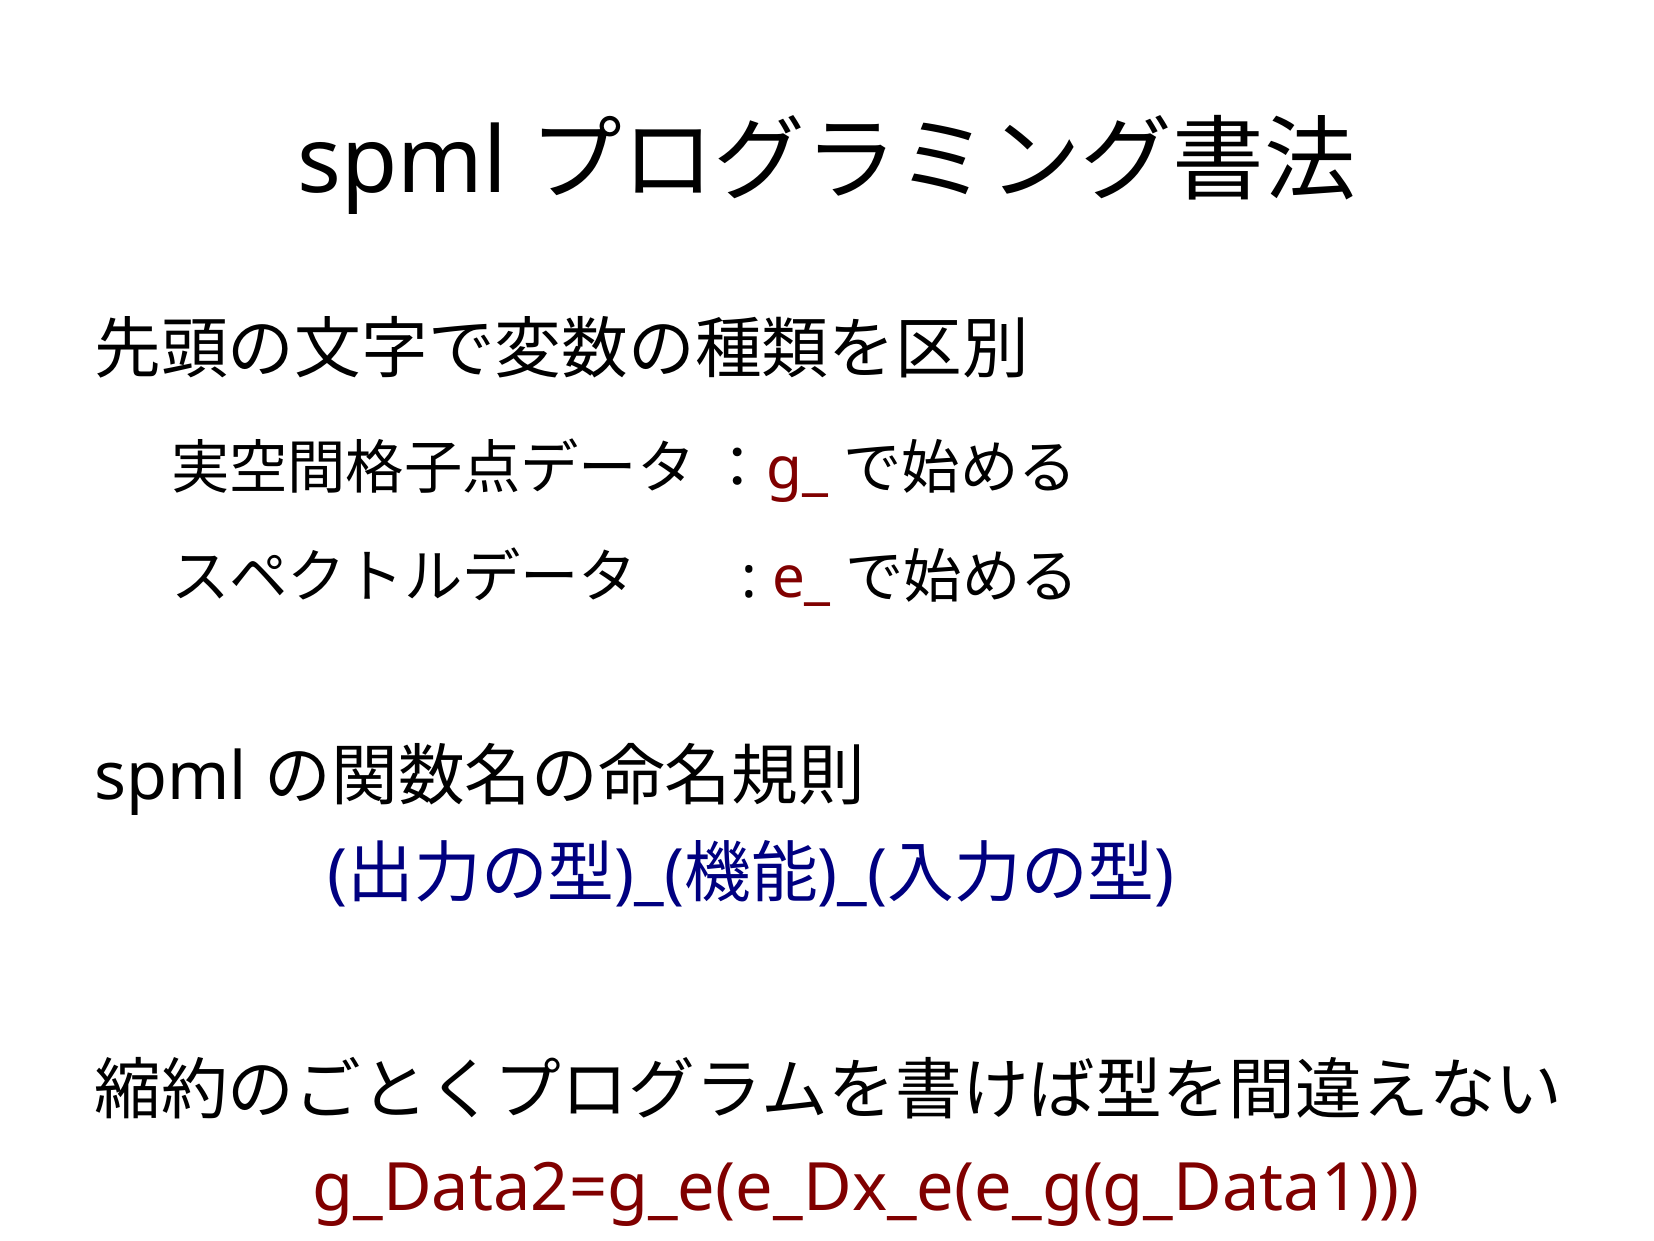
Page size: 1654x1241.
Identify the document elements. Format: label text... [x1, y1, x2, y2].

list 先頭の文字で変数の種類を区別 実空間格子点データ ：g_ で始める スペクトルデータ : e_ で始める spml の関数名の命名規則 (出力の型)_(機能)_(入力の型) 縮約のごとくプログラムを書けば型を間違えない g_Data2=g_e(e_Dx_e(e_g(g_Data1))) [76, 295, 1565, 1099]
title spml プログラミング書法 [82, 56, 1571, 250]
